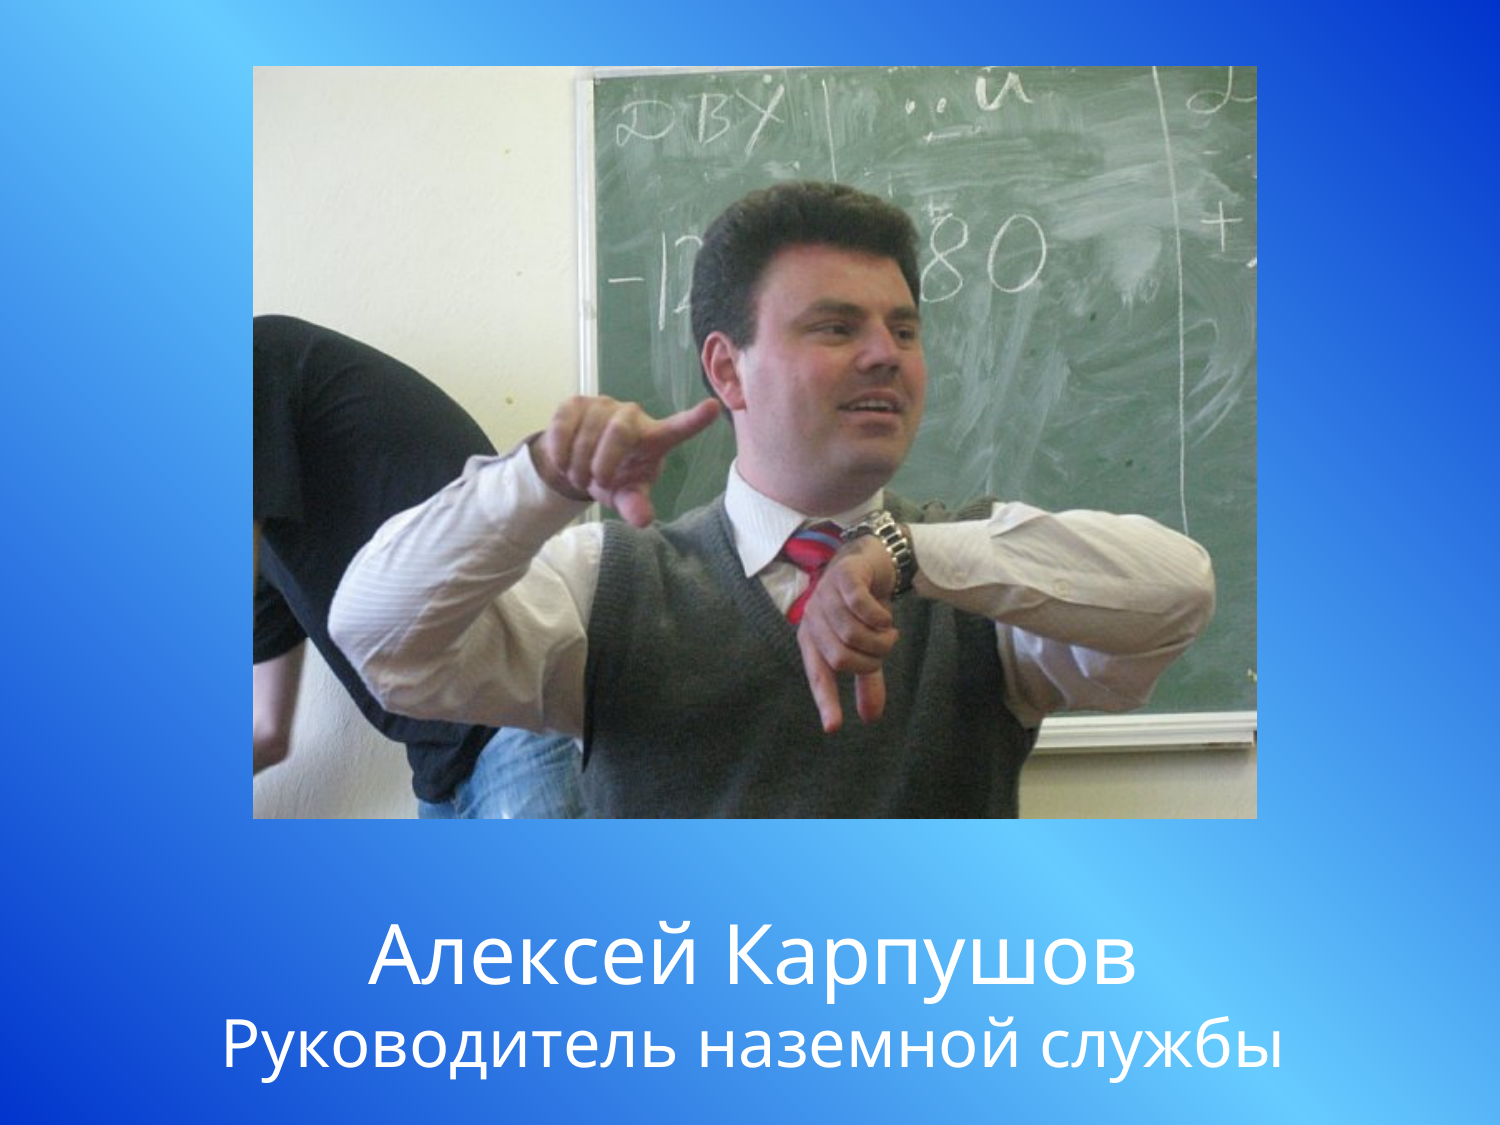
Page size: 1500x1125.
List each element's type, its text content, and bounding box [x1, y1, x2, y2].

picture [253, 66, 1257, 819]
text_box Алексей Карпушов Руководитель наземной службы [206, 893, 1302, 1089]
